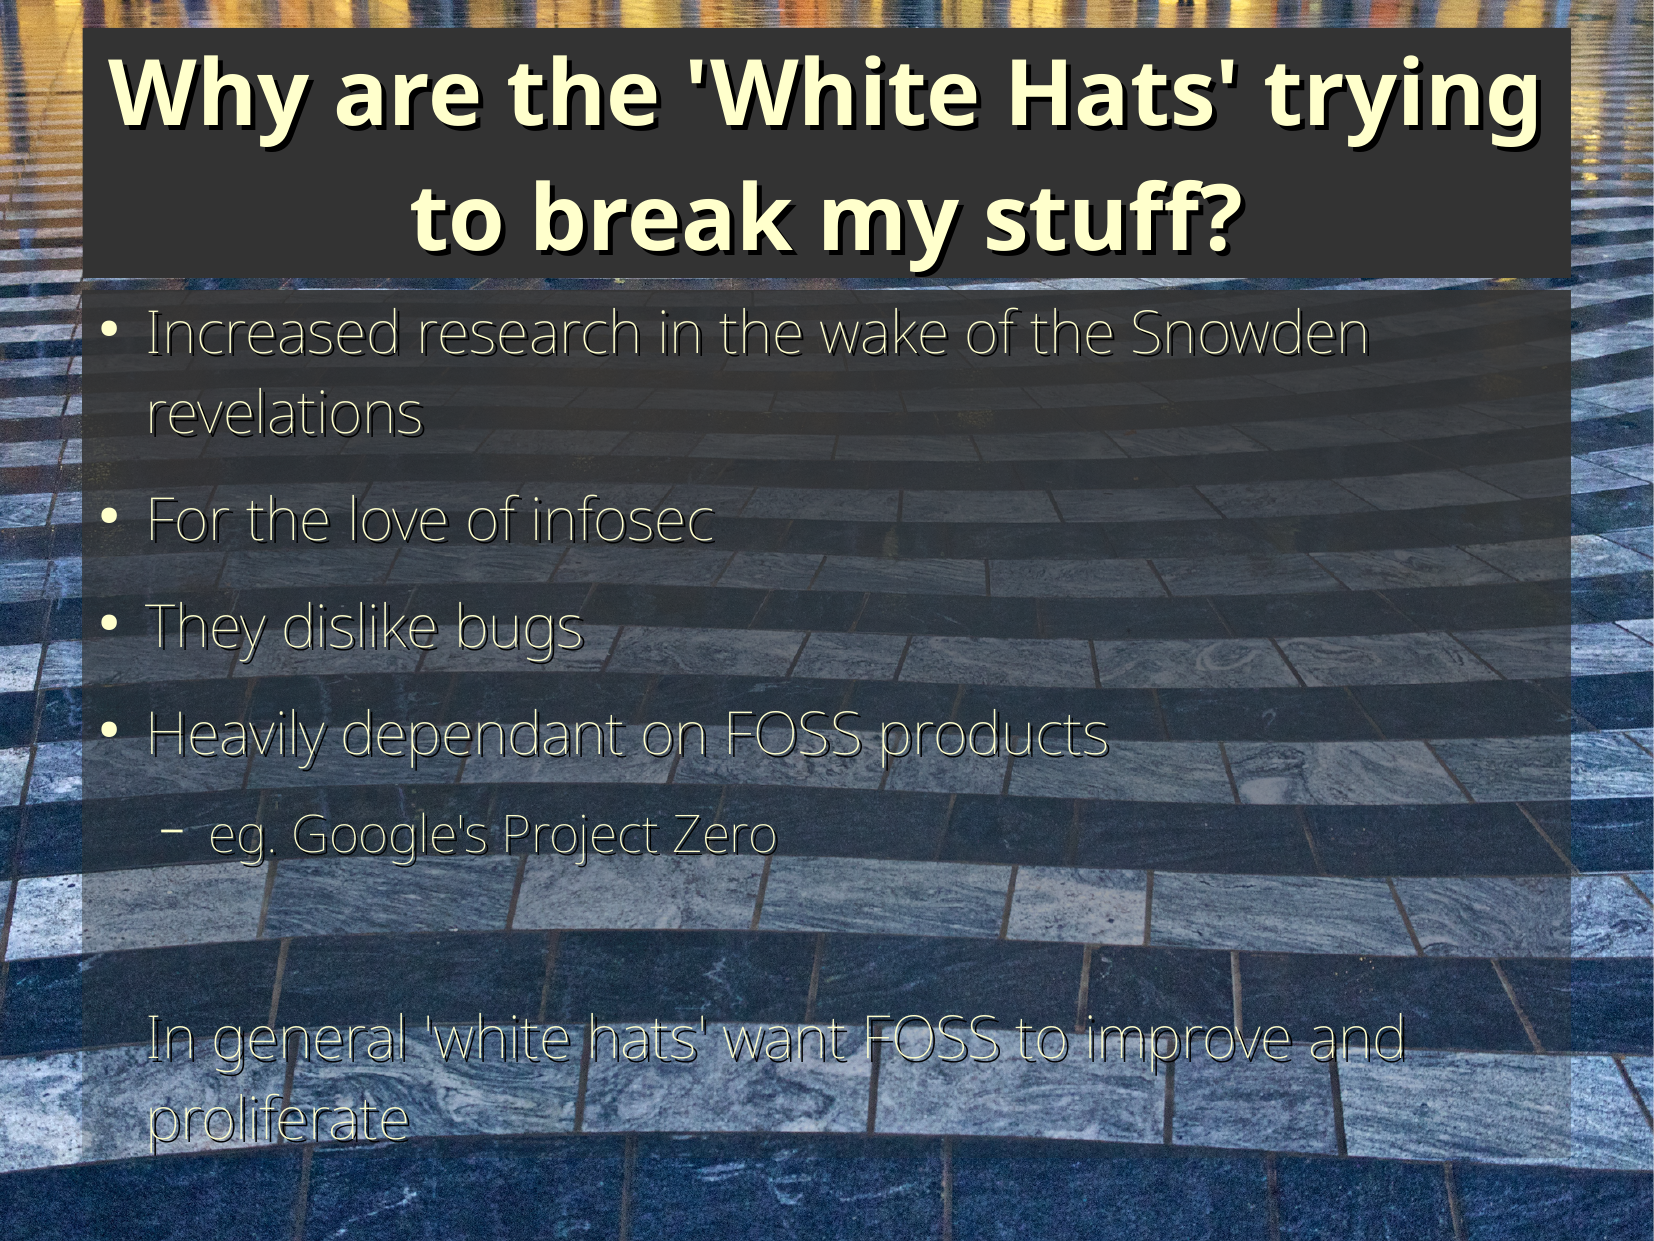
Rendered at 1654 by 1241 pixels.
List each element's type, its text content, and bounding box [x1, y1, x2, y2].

picture [0, 0, 1654, 1241]
list Increased research in the wake of the Snowden revelations For the love of infosec They dislike bugs Heavily dependant on FOSS products eg. Google's Project Zero In general 'white hats' want FOSS to improve and proliferate [82, 290, 1571, 1158]
title Why are the 'White Hats' trying to break my stuff? [82, 49, 1571, 257]
